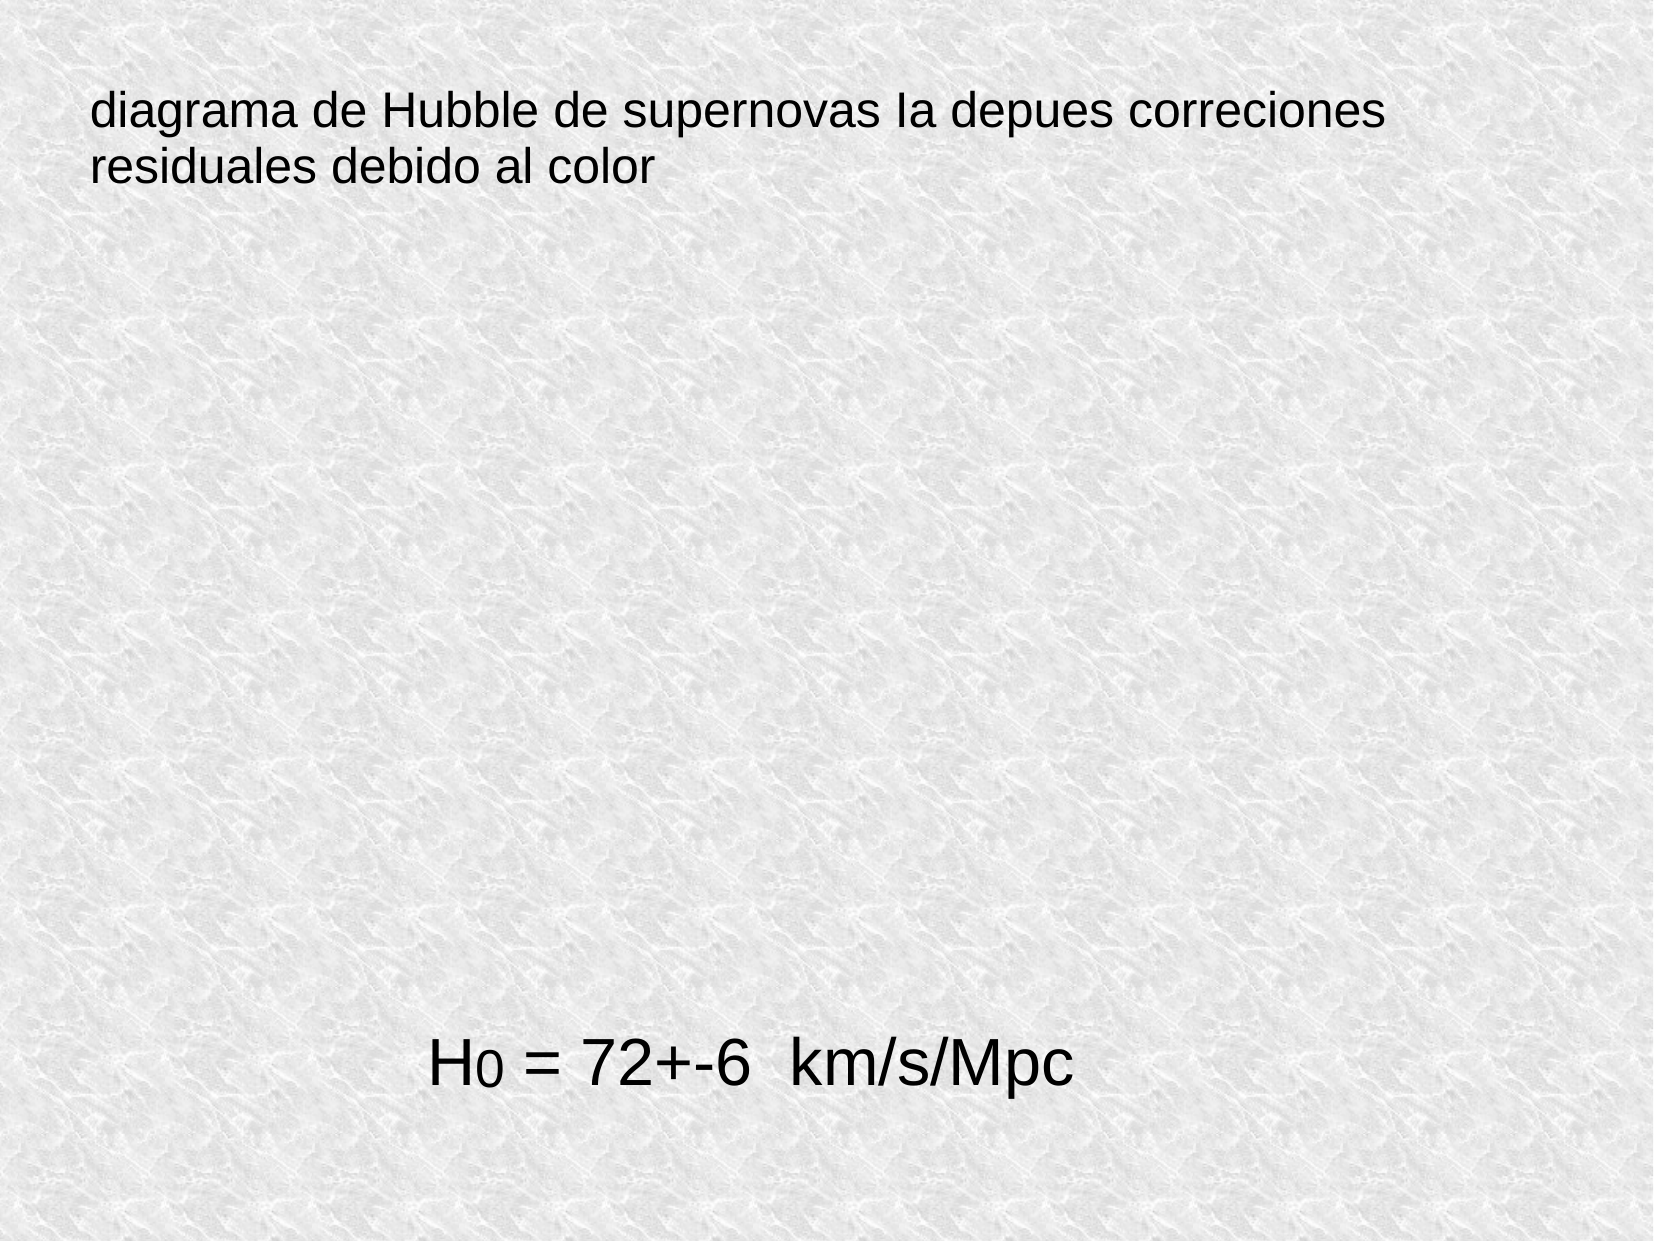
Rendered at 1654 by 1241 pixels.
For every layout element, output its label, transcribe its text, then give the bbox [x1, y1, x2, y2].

picture [0, 0, 1654, 1241]
text_box H0 = 72+-6 km/s/Mpc [412, 1017, 1091, 1126]
text_box diagrama de Hubble de supernovas Ia depues correciones residuales debido al color [75, 75, 1402, 214]
